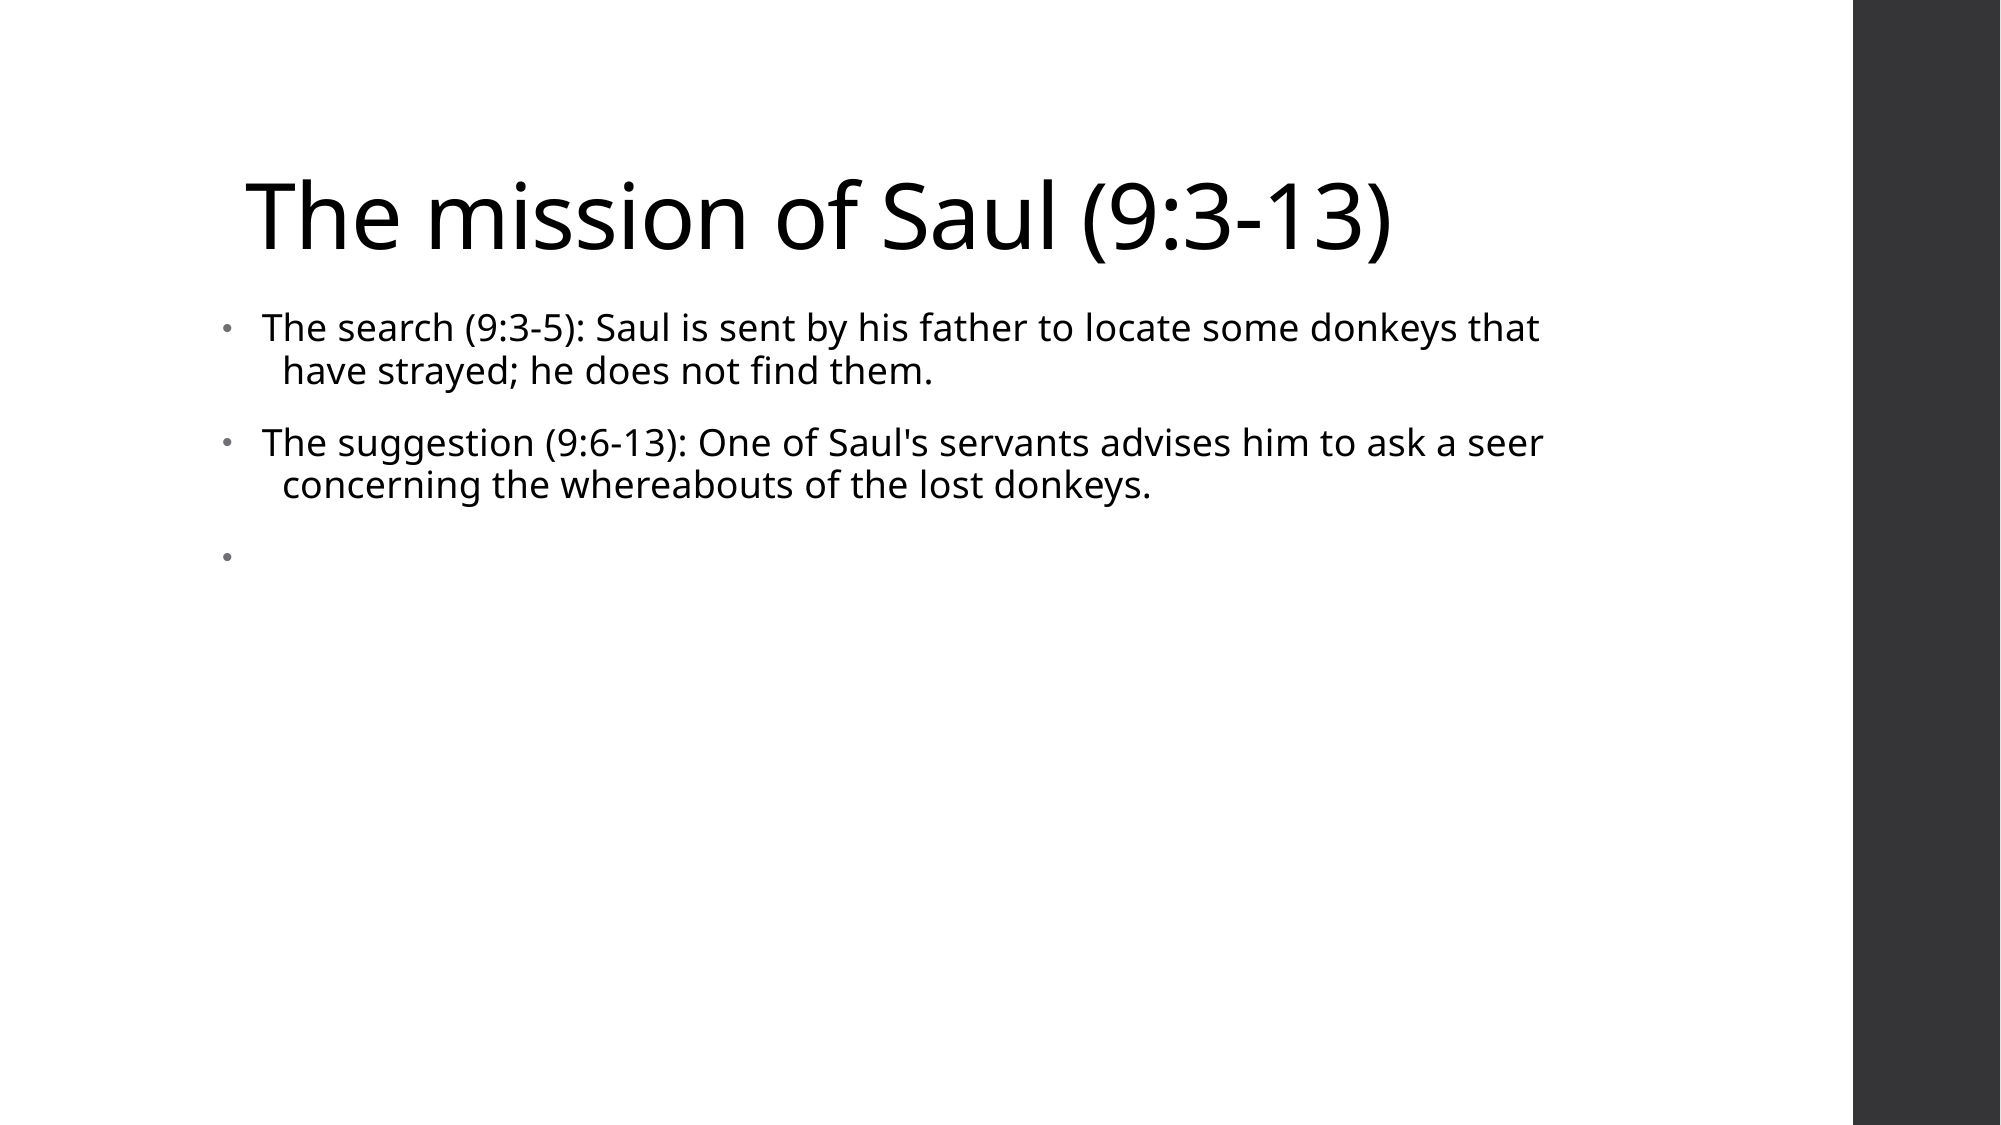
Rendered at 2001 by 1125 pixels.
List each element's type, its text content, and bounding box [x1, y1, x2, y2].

list The search (9:3-5): Saul is sent by his father to locate some donkeys that have strayed; he does not find them. The suggestion (9:6-13): One of Saul's servants advises him to ask a seer concerning the whereabouts of the lost donkeys. [206, 299, 1617, 1014]
title The mission of Saul (9:3-13) [206, 60, 1797, 278]
